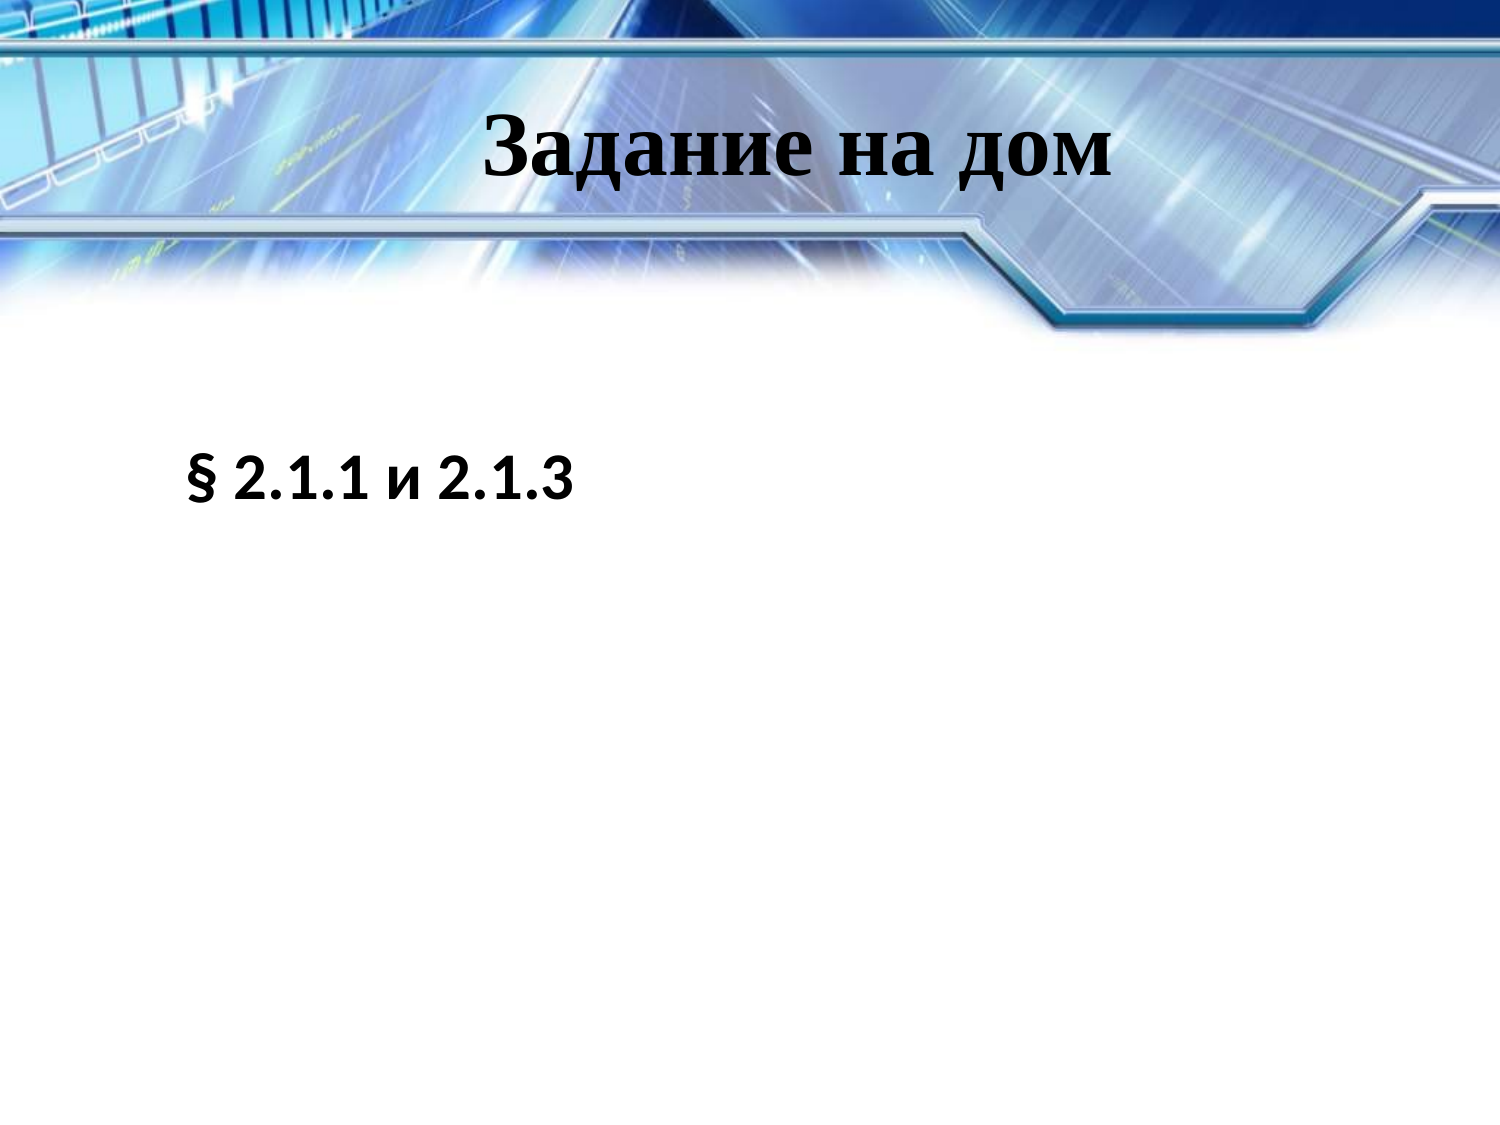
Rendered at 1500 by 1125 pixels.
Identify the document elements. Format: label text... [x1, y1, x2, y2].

picture [0, 0, 1500, 1125]
list § 2.1.1 и 2.1.3 [171, 425, 1425, 1005]
title Задание на дом [171, 21, 1425, 257]
